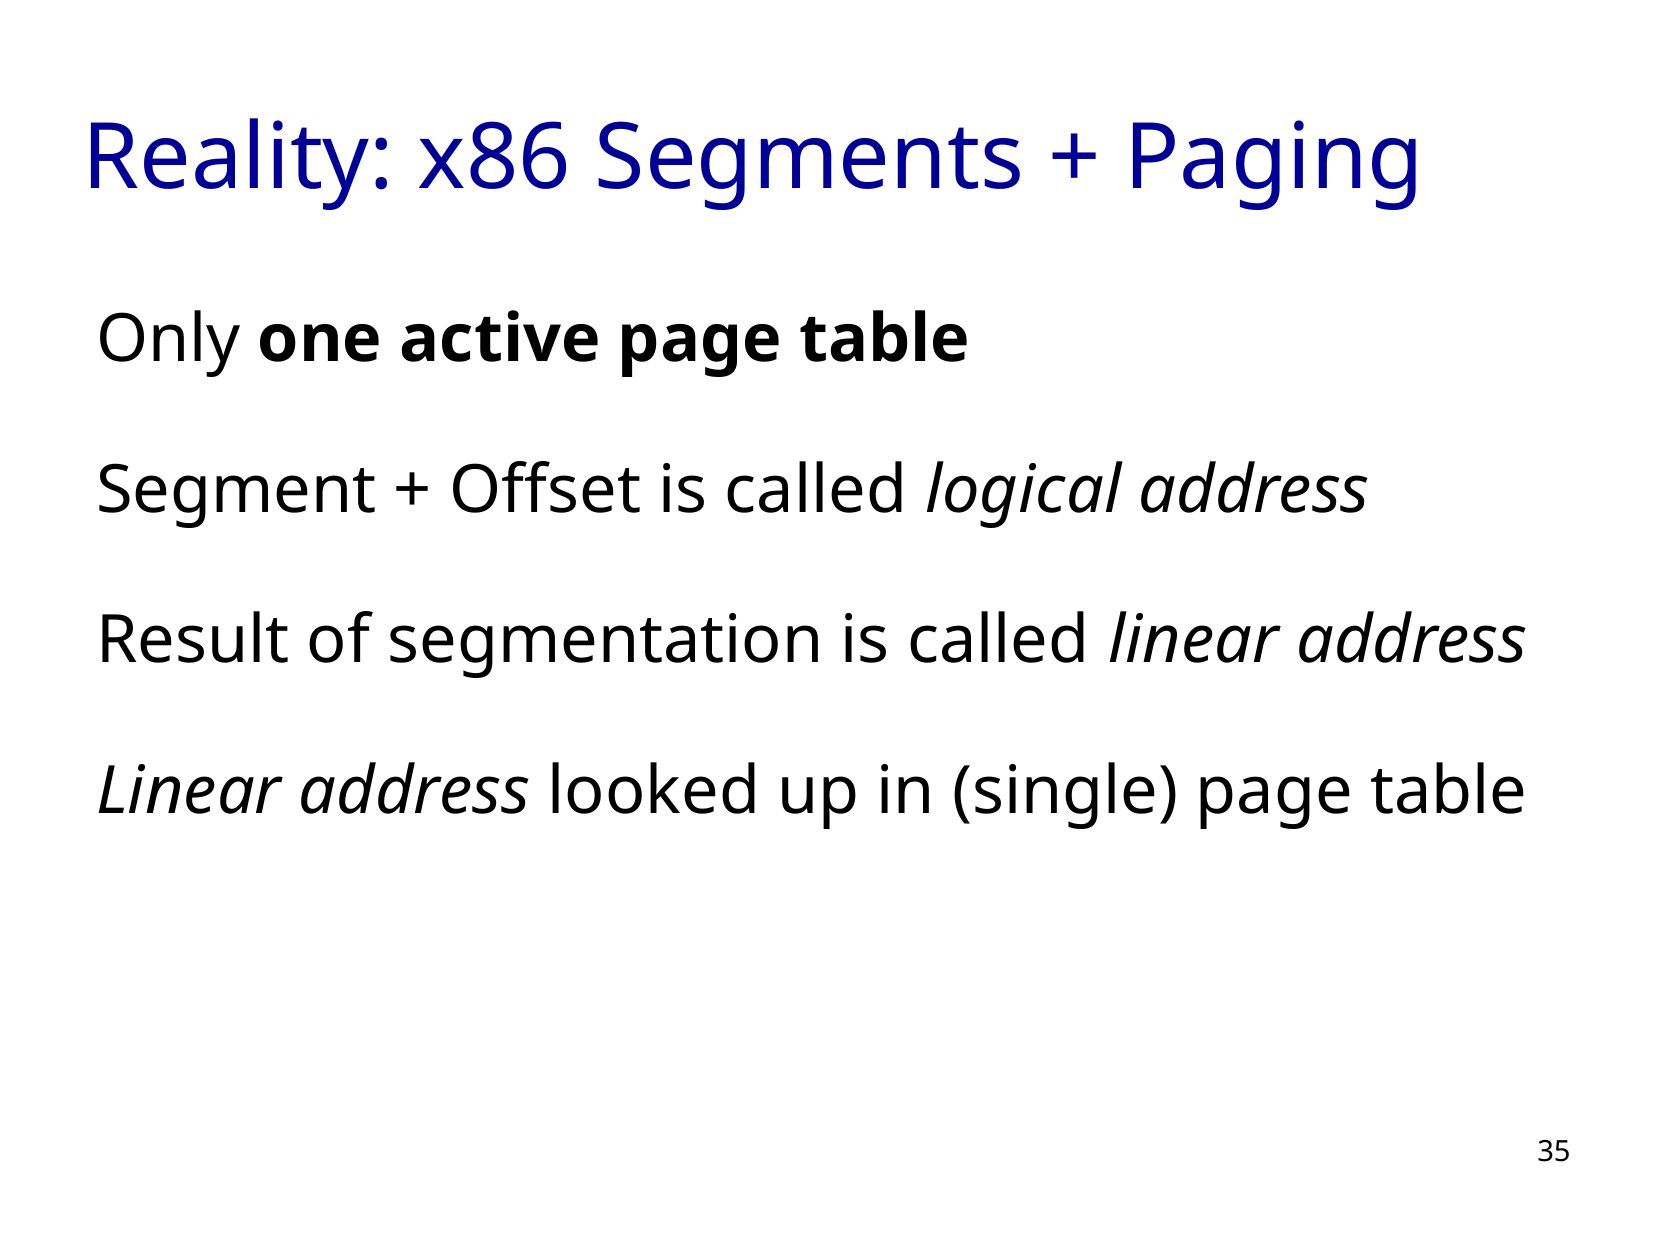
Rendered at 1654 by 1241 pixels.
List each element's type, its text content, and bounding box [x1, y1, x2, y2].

title Reality: x86 Segments + Paging [82, 49, 1571, 257]
list Only one active page table Segment + Offset is called logical address Result of segmentation is called linear address Linear address looked up in (single) page table [60, 290, 1571, 1096]
